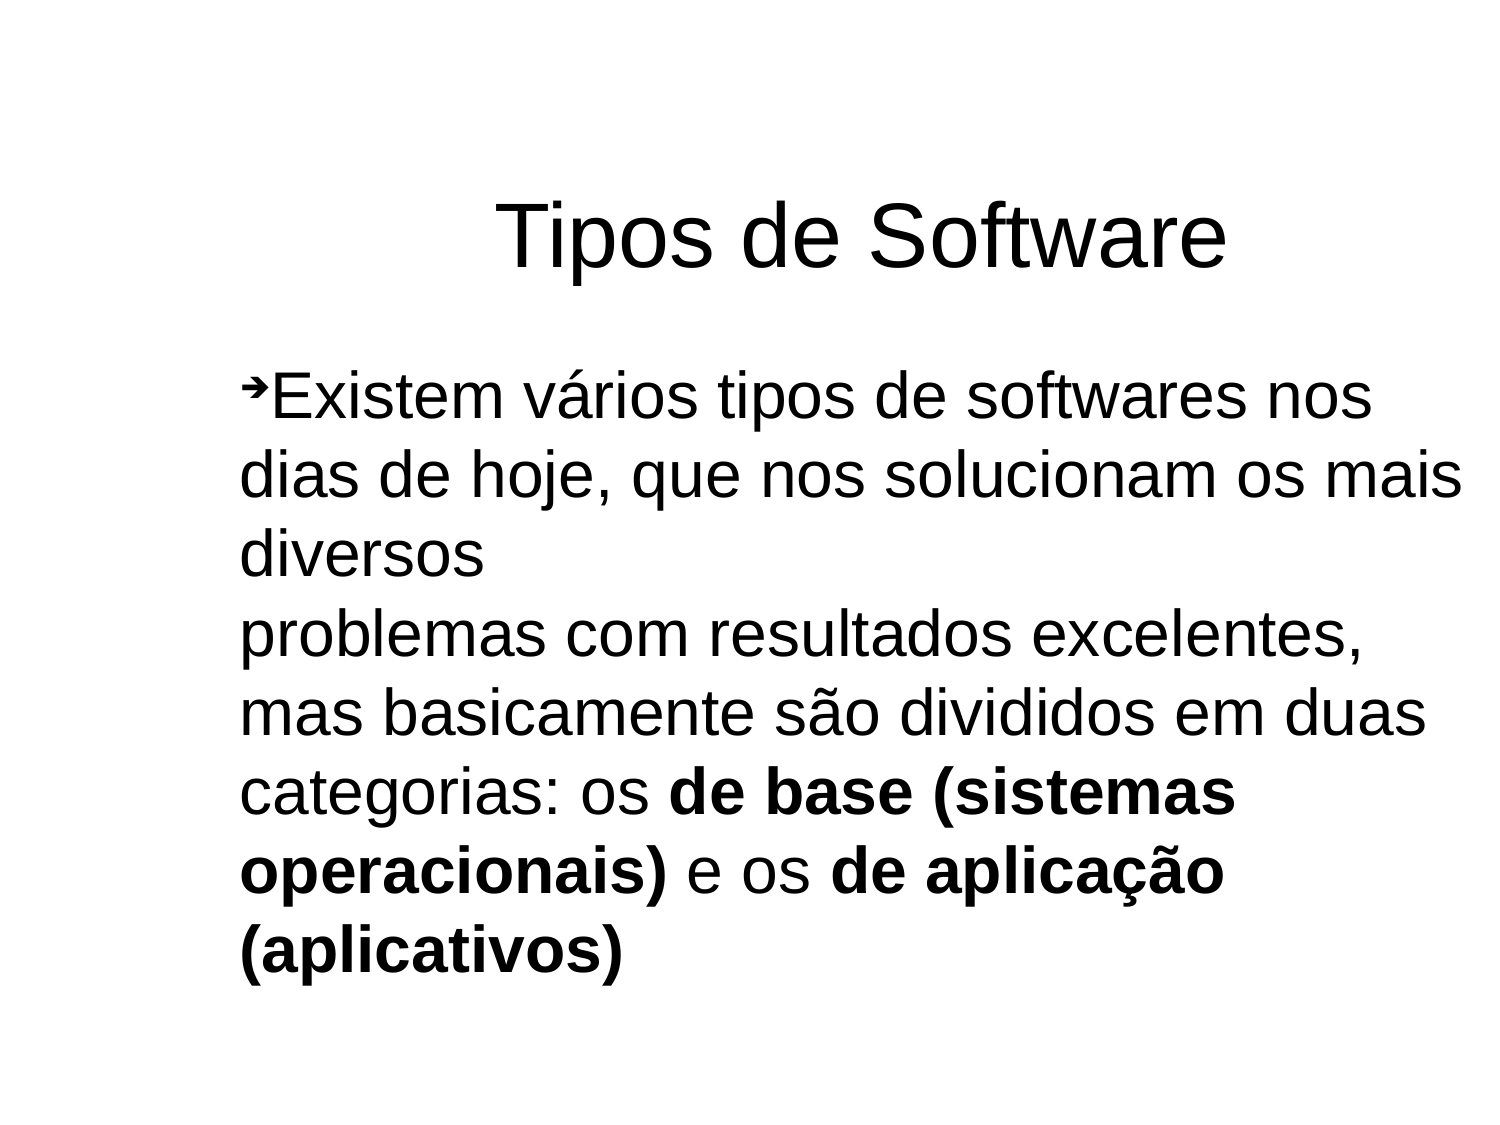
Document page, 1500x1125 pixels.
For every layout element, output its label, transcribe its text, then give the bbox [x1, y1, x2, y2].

title Tipos de Software [225, 137, 1500, 325]
list Existem vários tipos de softwares nos dias de hoje, que nos solucionam os mais diversos problemas com resultados excelentes, mas basicamente são divididos em duas categorias: os de base (sistemas operacionais) e os de aplicação (aplicativos) [225, 344, 1500, 755]
